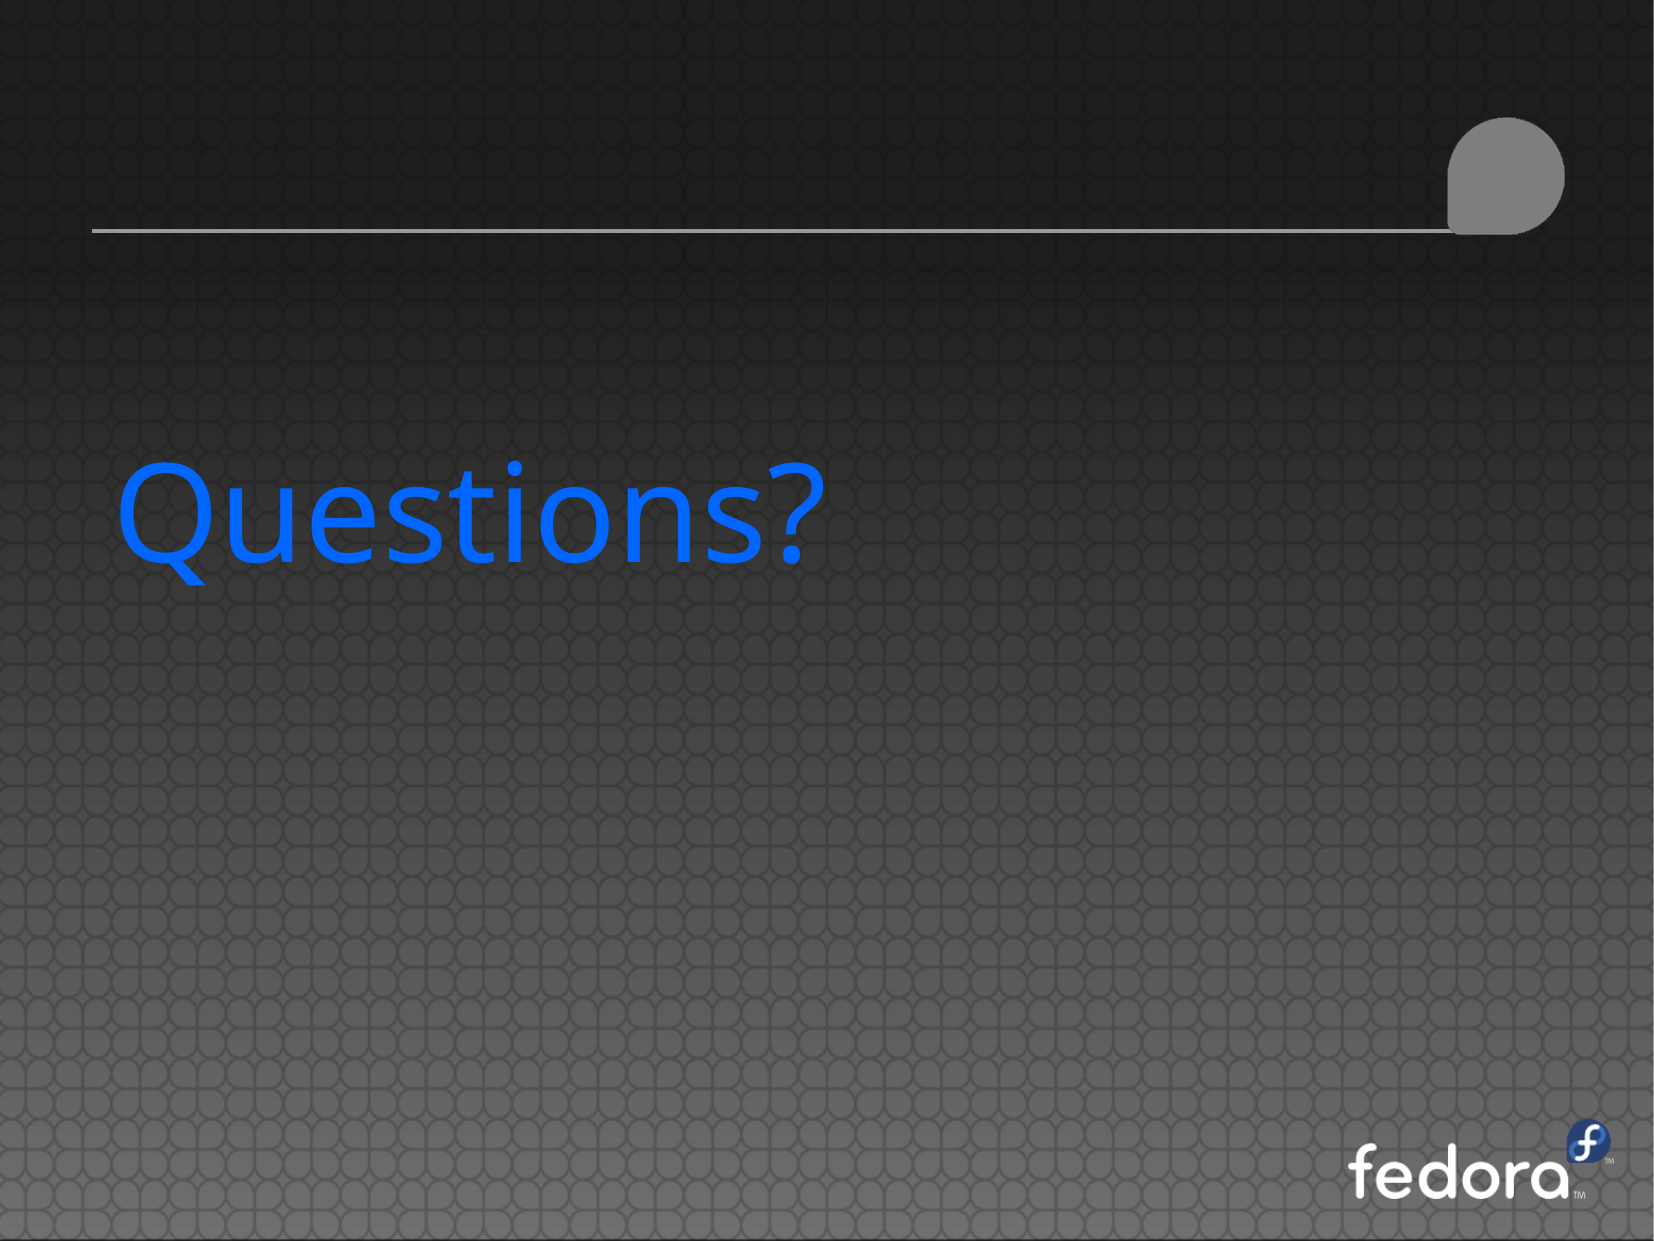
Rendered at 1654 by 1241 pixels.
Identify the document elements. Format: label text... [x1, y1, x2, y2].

title Questions? [112, 412, 1654, 605]
picture [0, 0, 1654, 1241]
